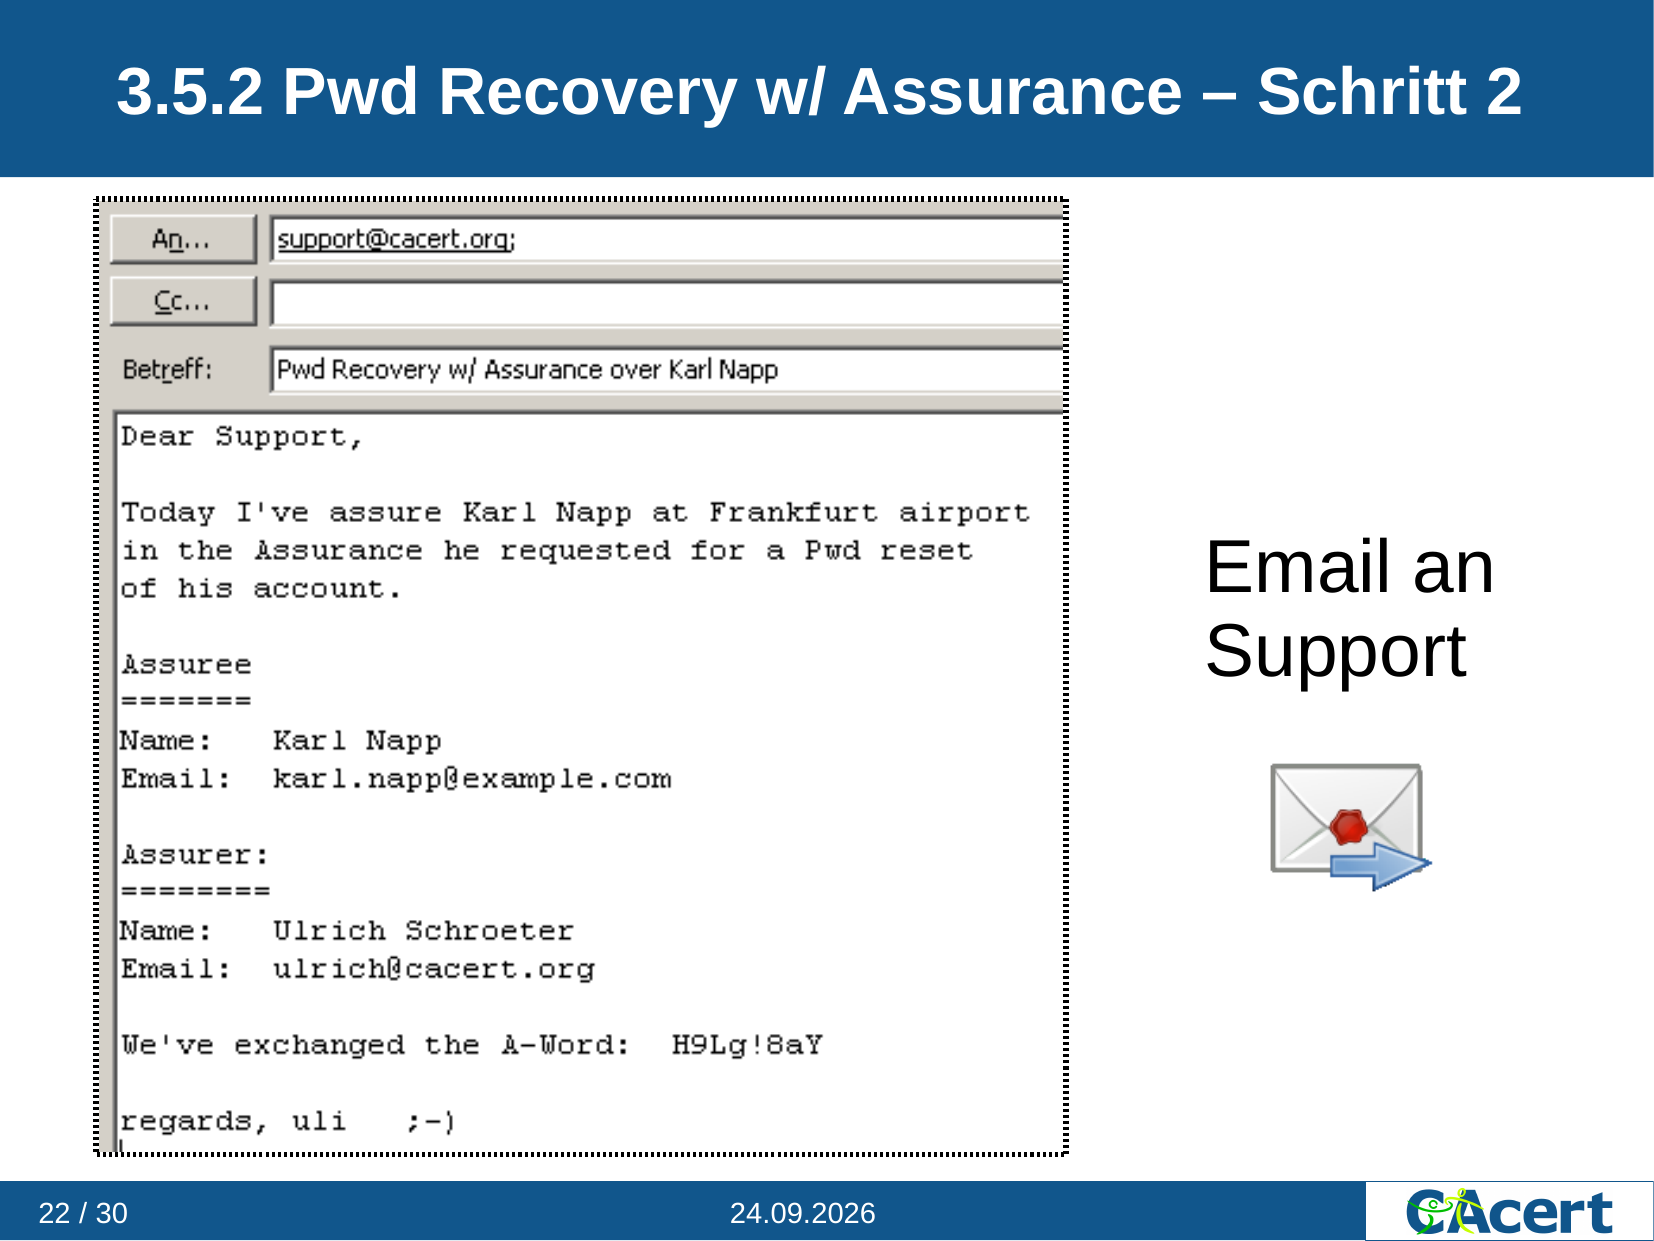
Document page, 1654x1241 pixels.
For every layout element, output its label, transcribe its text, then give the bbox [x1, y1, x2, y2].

picture [1249, 742, 1437, 931]
text_box Email an Support [1189, 517, 1512, 700]
title 3.5.2 Pwd Recovery w/ Assurance – Schritt 2 [76, 17, 1565, 166]
picture [99, 201, 1063, 1152]
picture [1406, 1187, 1613, 1235]
